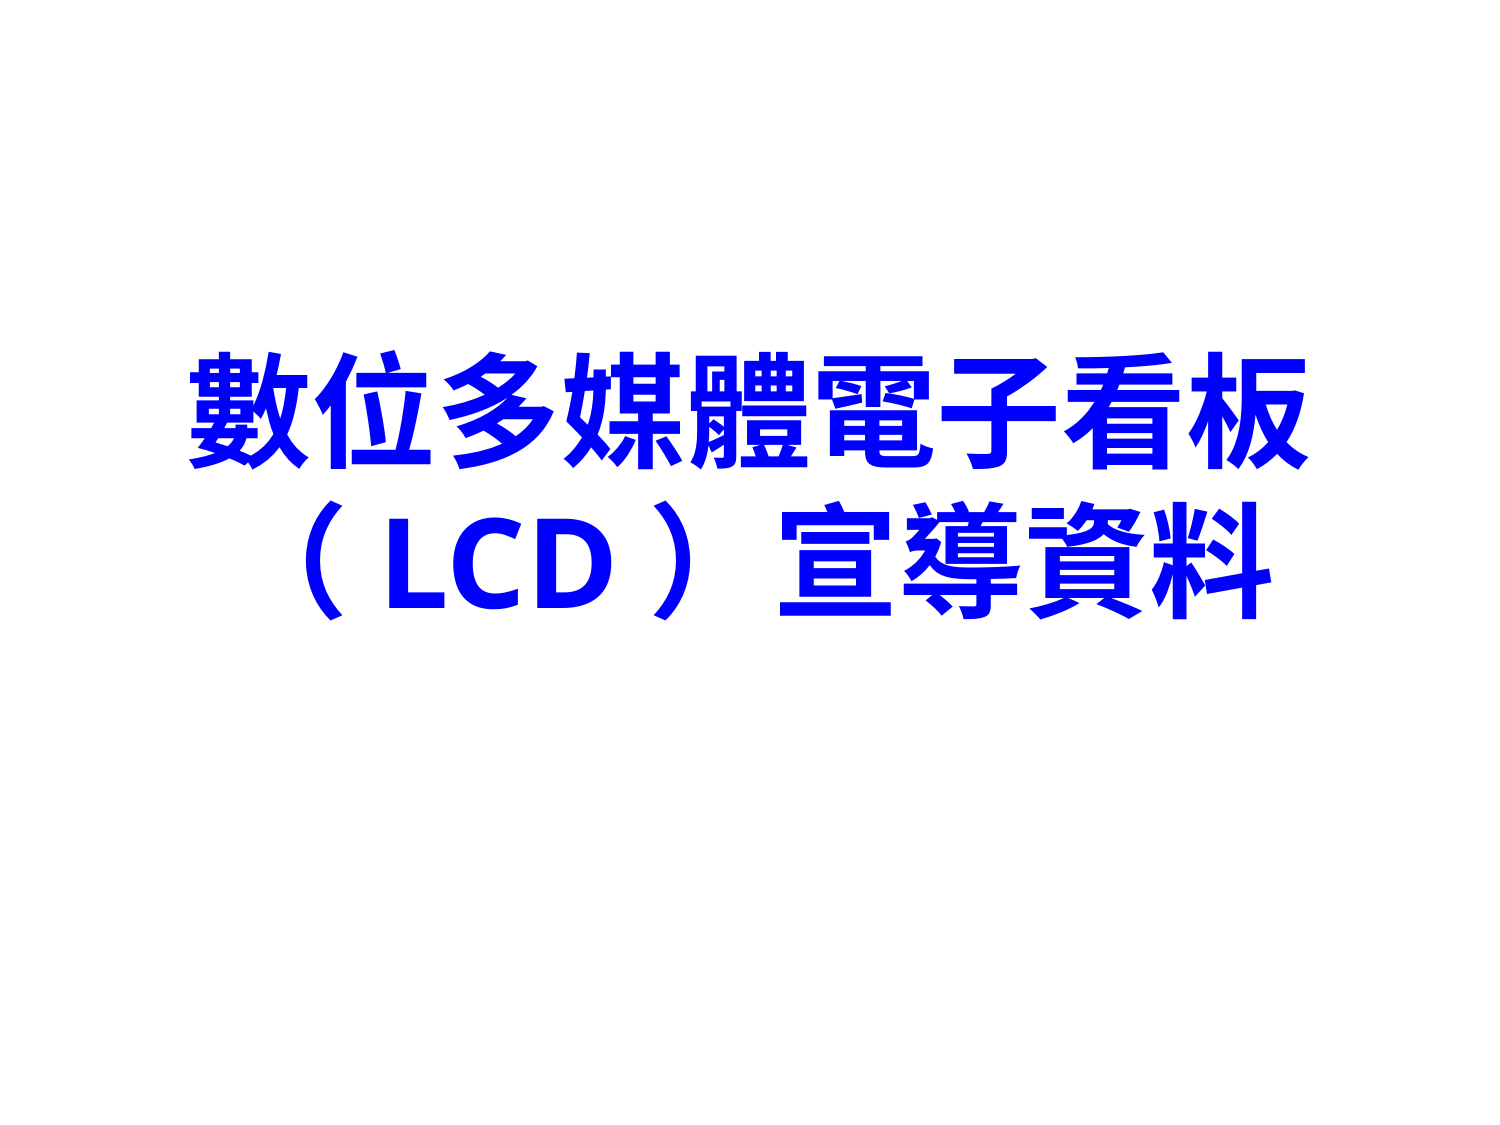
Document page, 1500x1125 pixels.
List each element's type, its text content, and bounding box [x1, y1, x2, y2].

text_box 數位多媒體電子看板 （LCD）宣導資料 [0, 326, 1500, 641]
